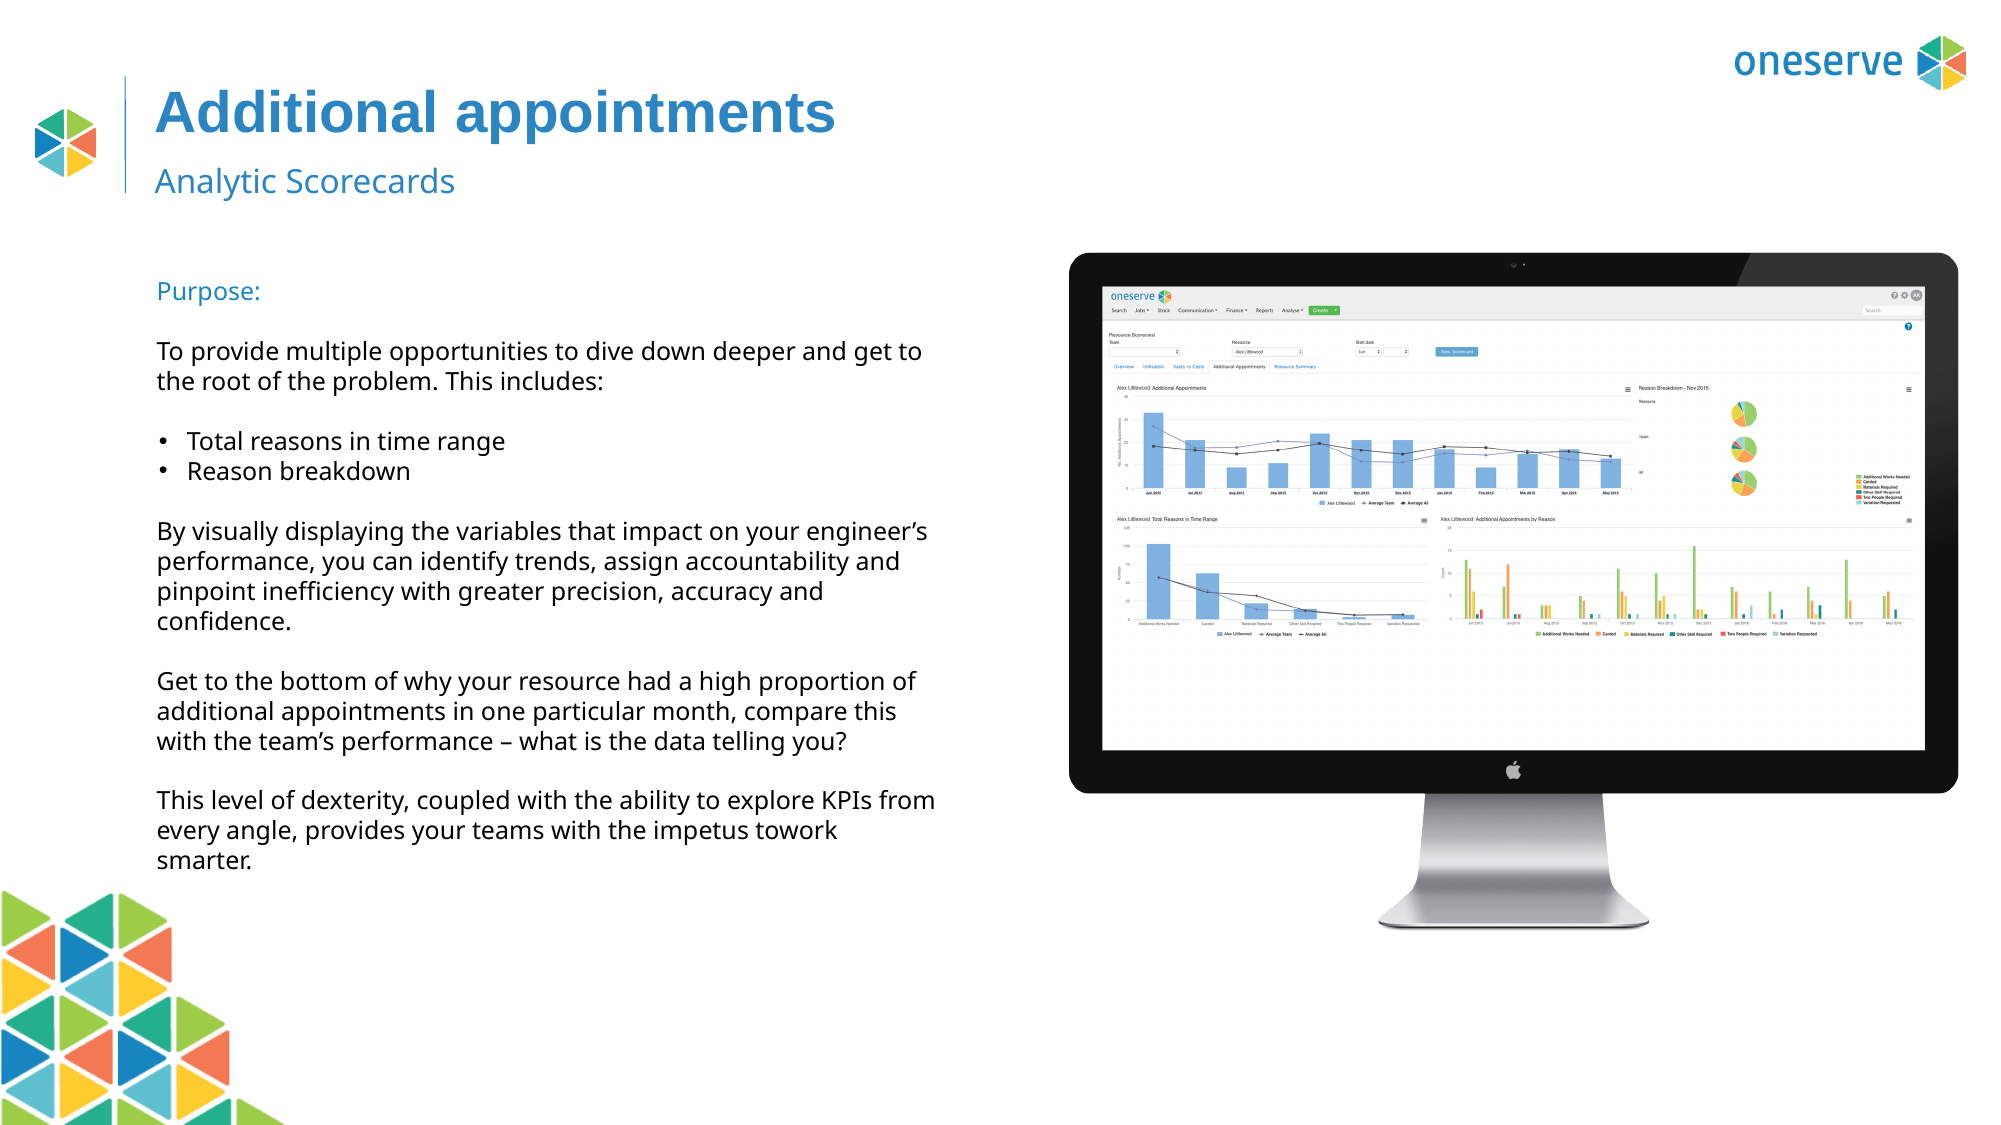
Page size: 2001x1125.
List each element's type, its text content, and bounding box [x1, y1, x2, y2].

text_box Analytic Scorecards [139, 152, 933, 209]
text_box Additional appointments [139, 67, 1066, 152]
text_box Purpose: To provide multiple opportunities to dive down deeper and get to the root of the problem. This includes: Total reasons in time range Reason breakdown By visually displaying the variables that impact on your engineer’s performance, you can identify trends, assign accountability and pinpoint inefficiency with greater precision, accuracy and confidence. Get to the bottom of why your resource had a high proportion of additional appointments in one particular month, compare this with the team’s performance – what is the data telling you? This level of dexterity, coupled with the ability to explore KPIs from every angle, provides your teams with the impetus towork smarter. [139, 268, 984, 829]
picture [933, 134, 2000, 1052]
picture [35, 109, 96, 177]
